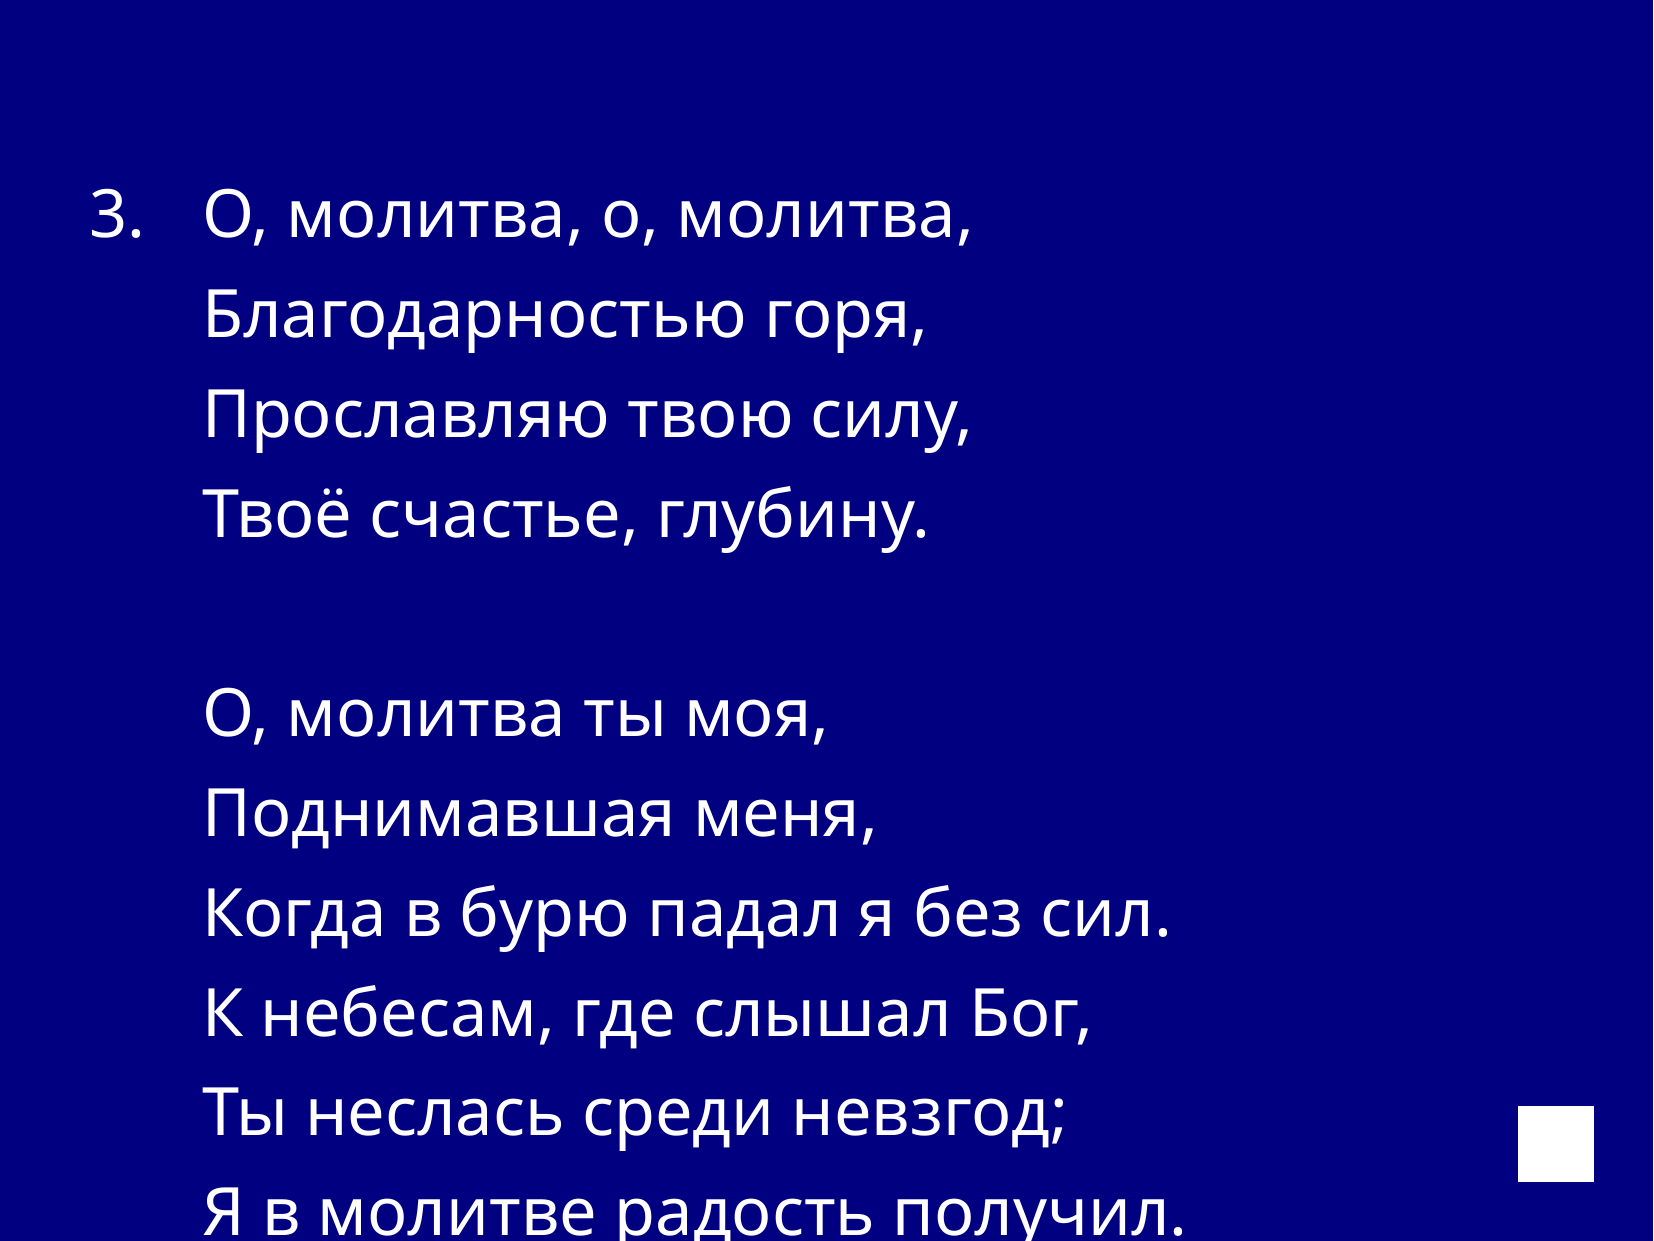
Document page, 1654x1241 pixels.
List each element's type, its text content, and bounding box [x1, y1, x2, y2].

text_box 3. О, молитва, о, молитва, Благодарностью горя, Прославляю твою силу, Твоё счастье, глубину. О, молитва ты моя, Поднимавшая меня, Когда в бурю падал я без сил. К небесам, где слышал Бог, Ты неслась среди невзгод; Я в молитве радость получил. [75, 150, 1576, 1163]
text_box [1518, 1106, 1594, 1182]
